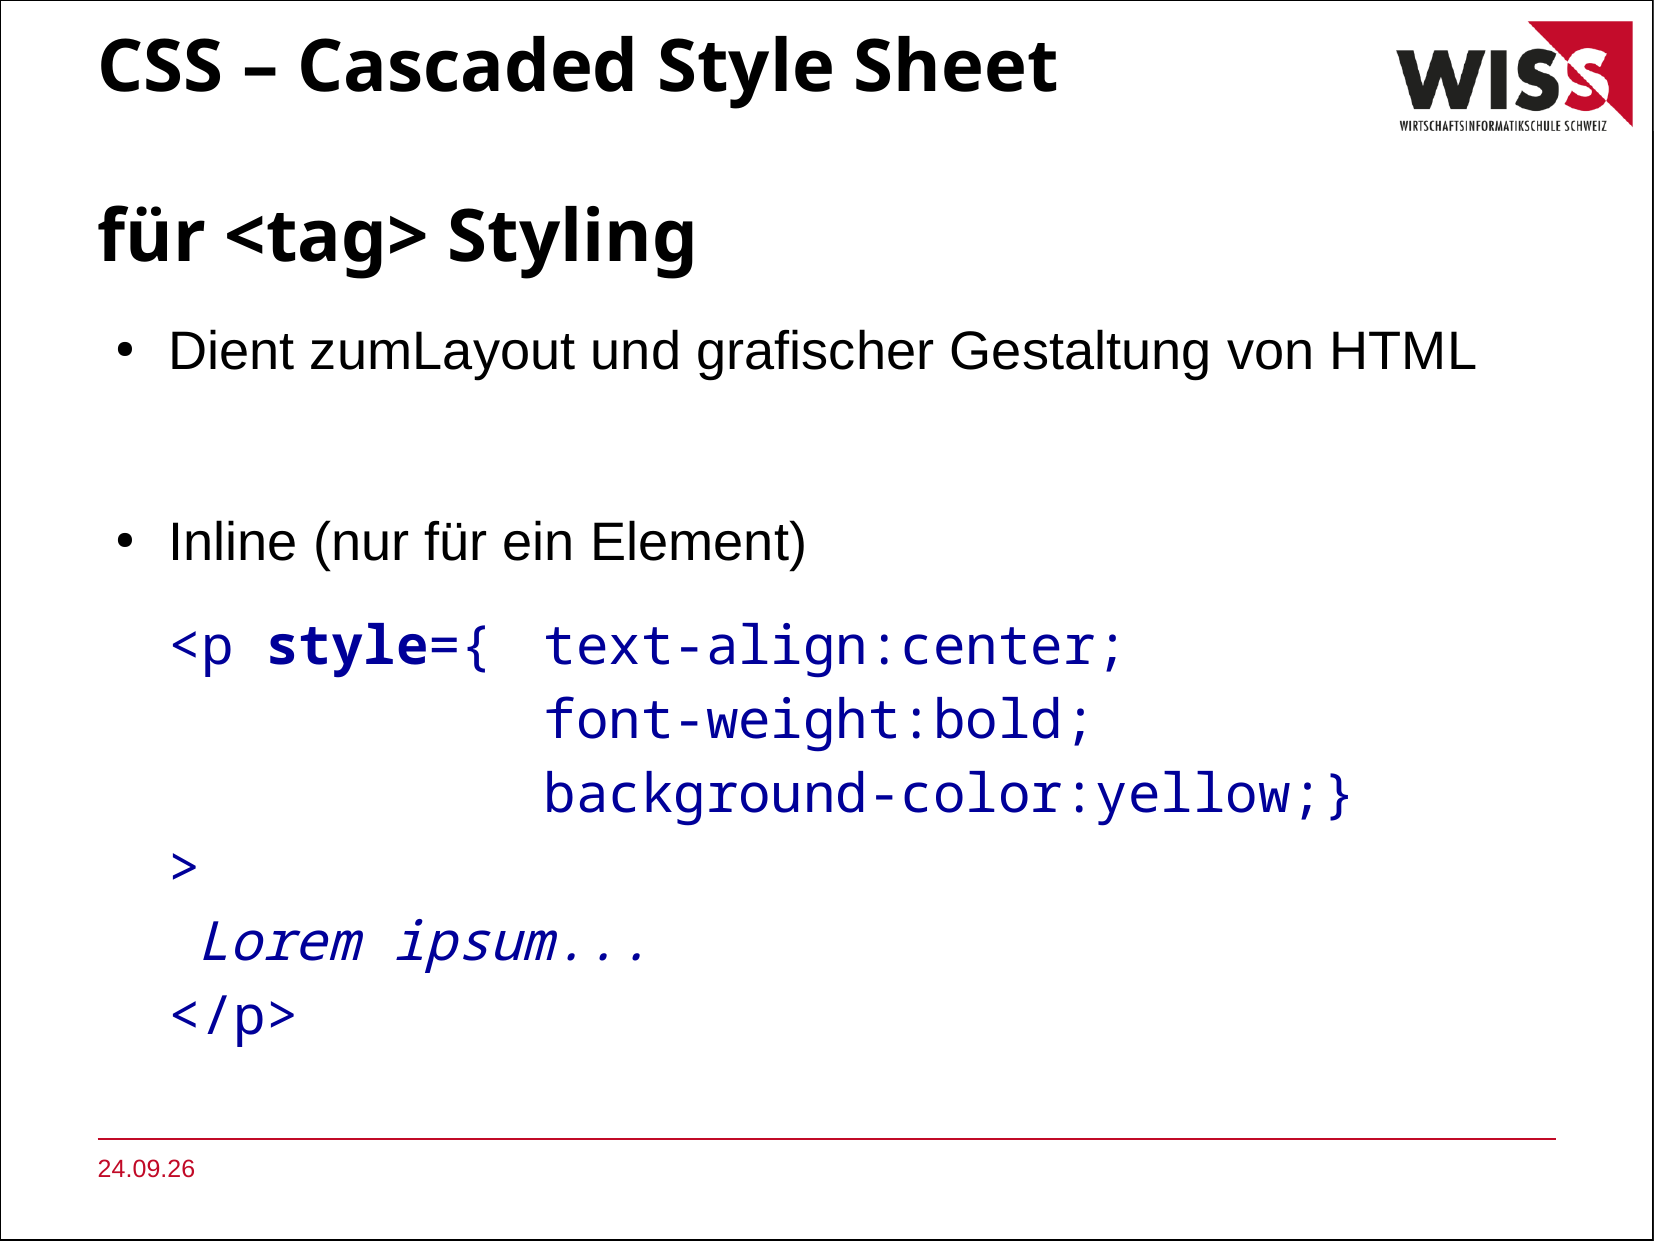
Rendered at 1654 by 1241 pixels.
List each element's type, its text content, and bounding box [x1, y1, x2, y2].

title CSS – Cascaded Style Sheet für <tag> Styling [97, 0, 1556, 275]
list Dient zumLayout und grafischer Gestaltung von HTML Inline (nur für ein Element) <p style={ text-align:center; font-weight:bold; background-color:yellow;} > Lorem ipsum... </p> [97, 320, 1556, 1107]
picture [1556, 1, 1652, 131]
